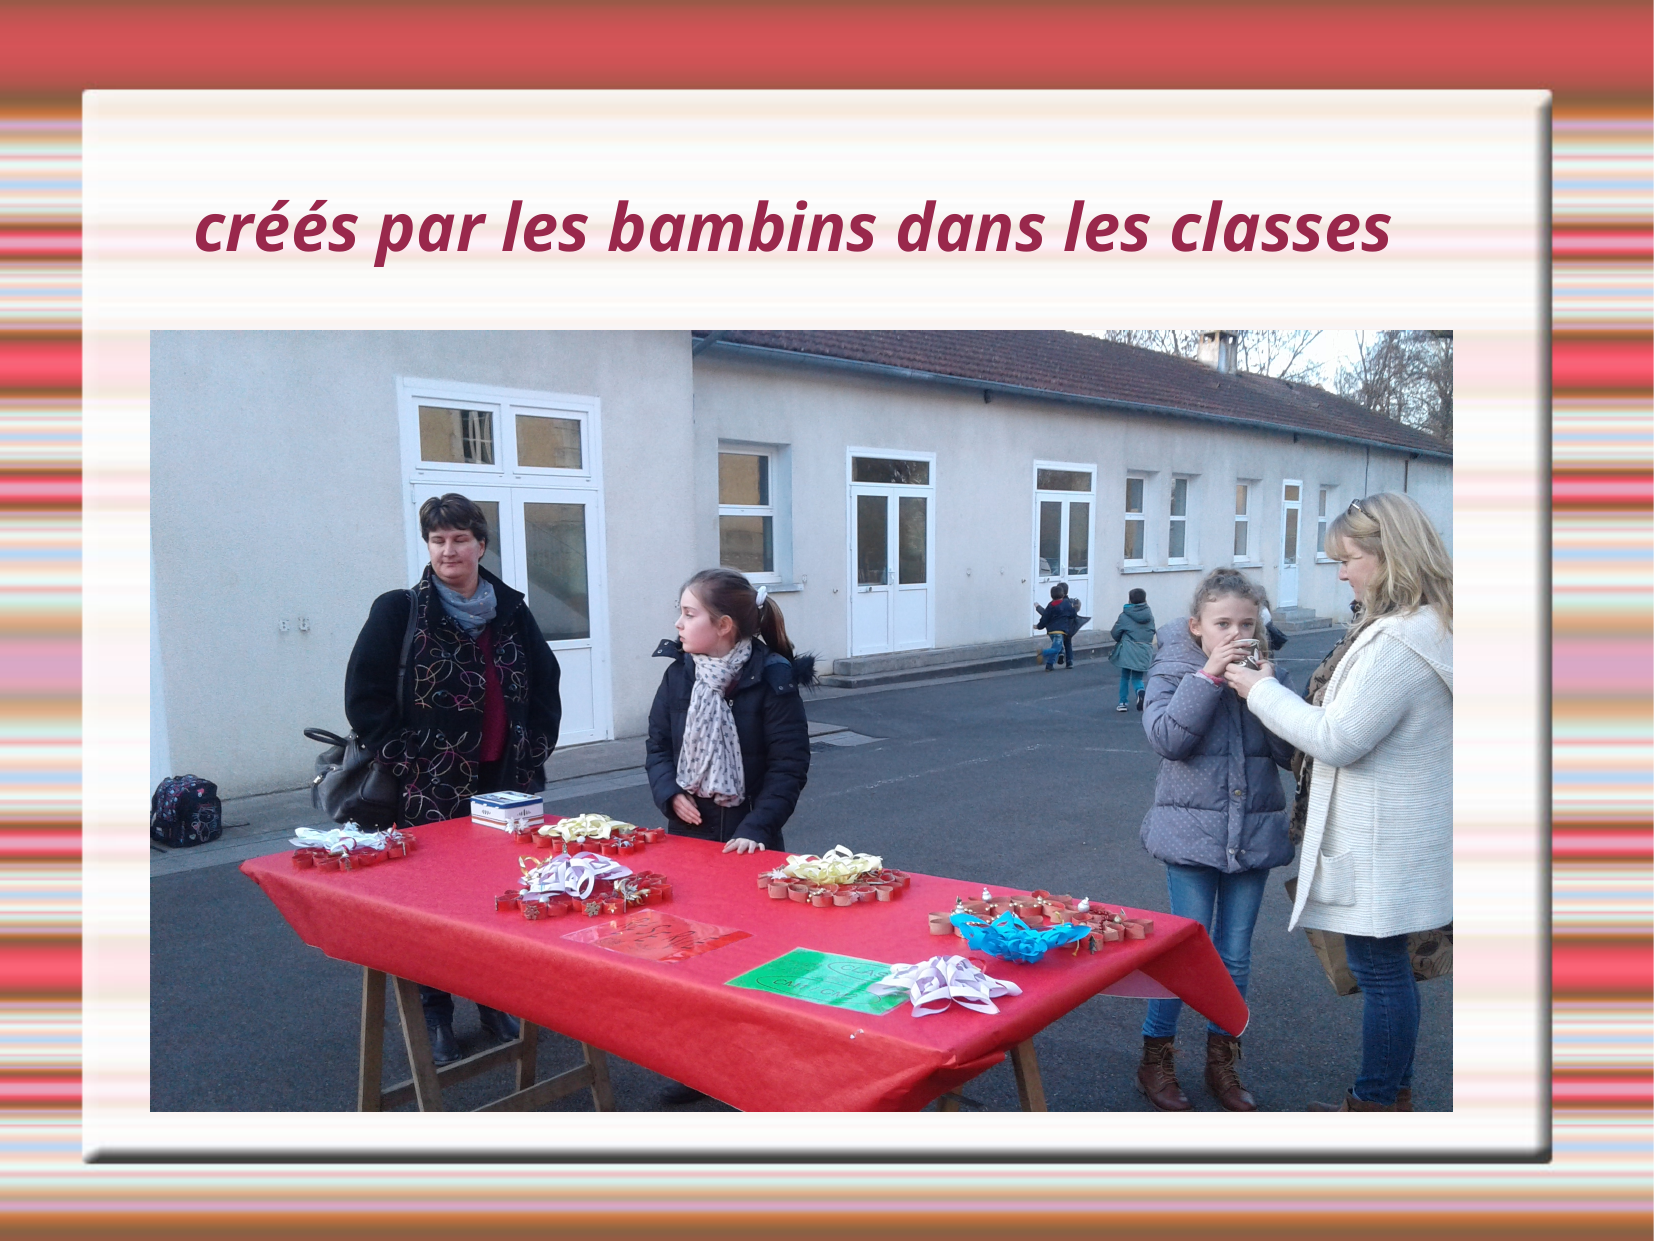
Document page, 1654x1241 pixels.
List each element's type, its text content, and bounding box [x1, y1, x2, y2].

title créés par les bambins dans les classes [88, 114, 1534, 322]
picture [0, 0, 1654, 1241]
